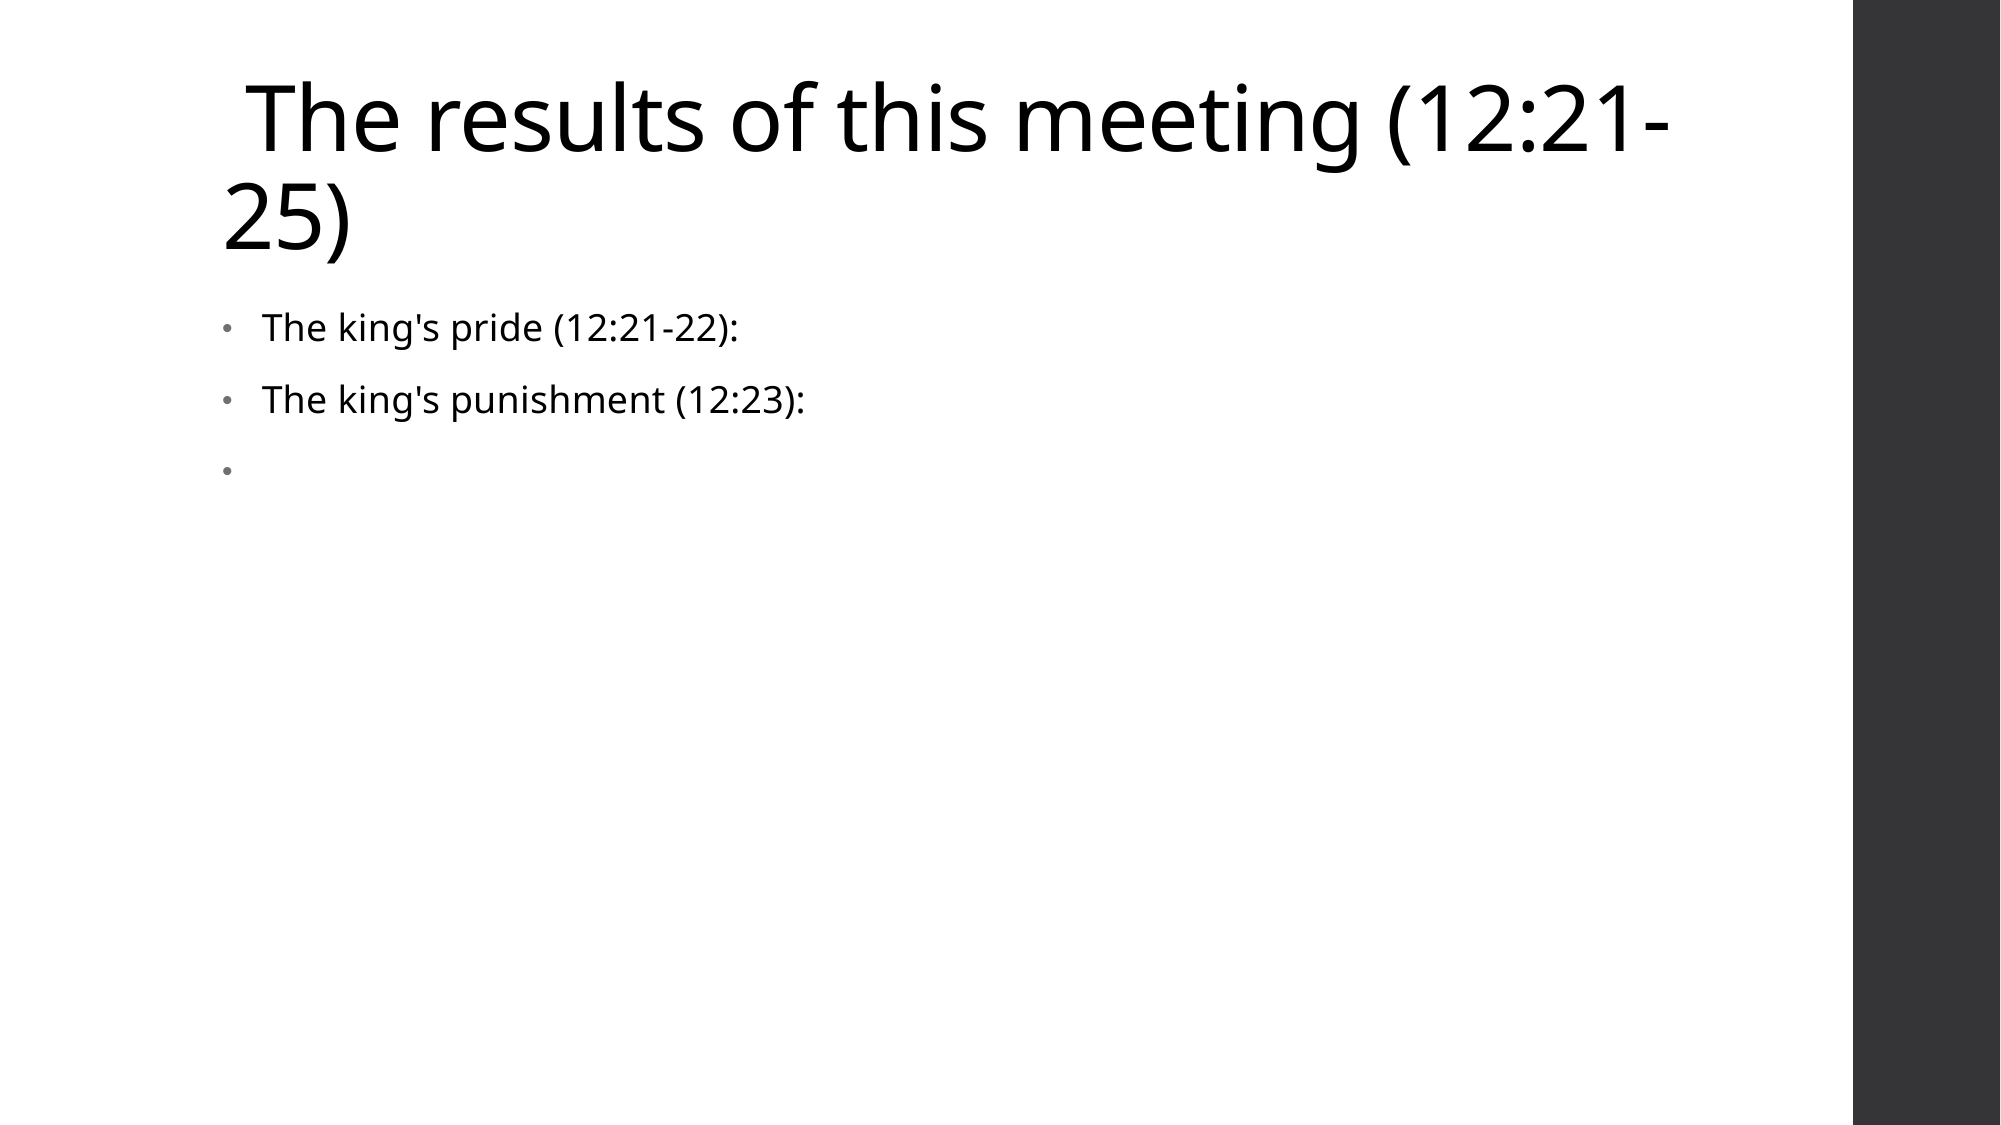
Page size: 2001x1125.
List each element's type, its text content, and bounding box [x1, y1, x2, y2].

title The results of this meeting (12:21-25) [206, 60, 1797, 278]
list The king's pride (12:21-22): The king's punishment (12:23): [206, 299, 1617, 1014]
